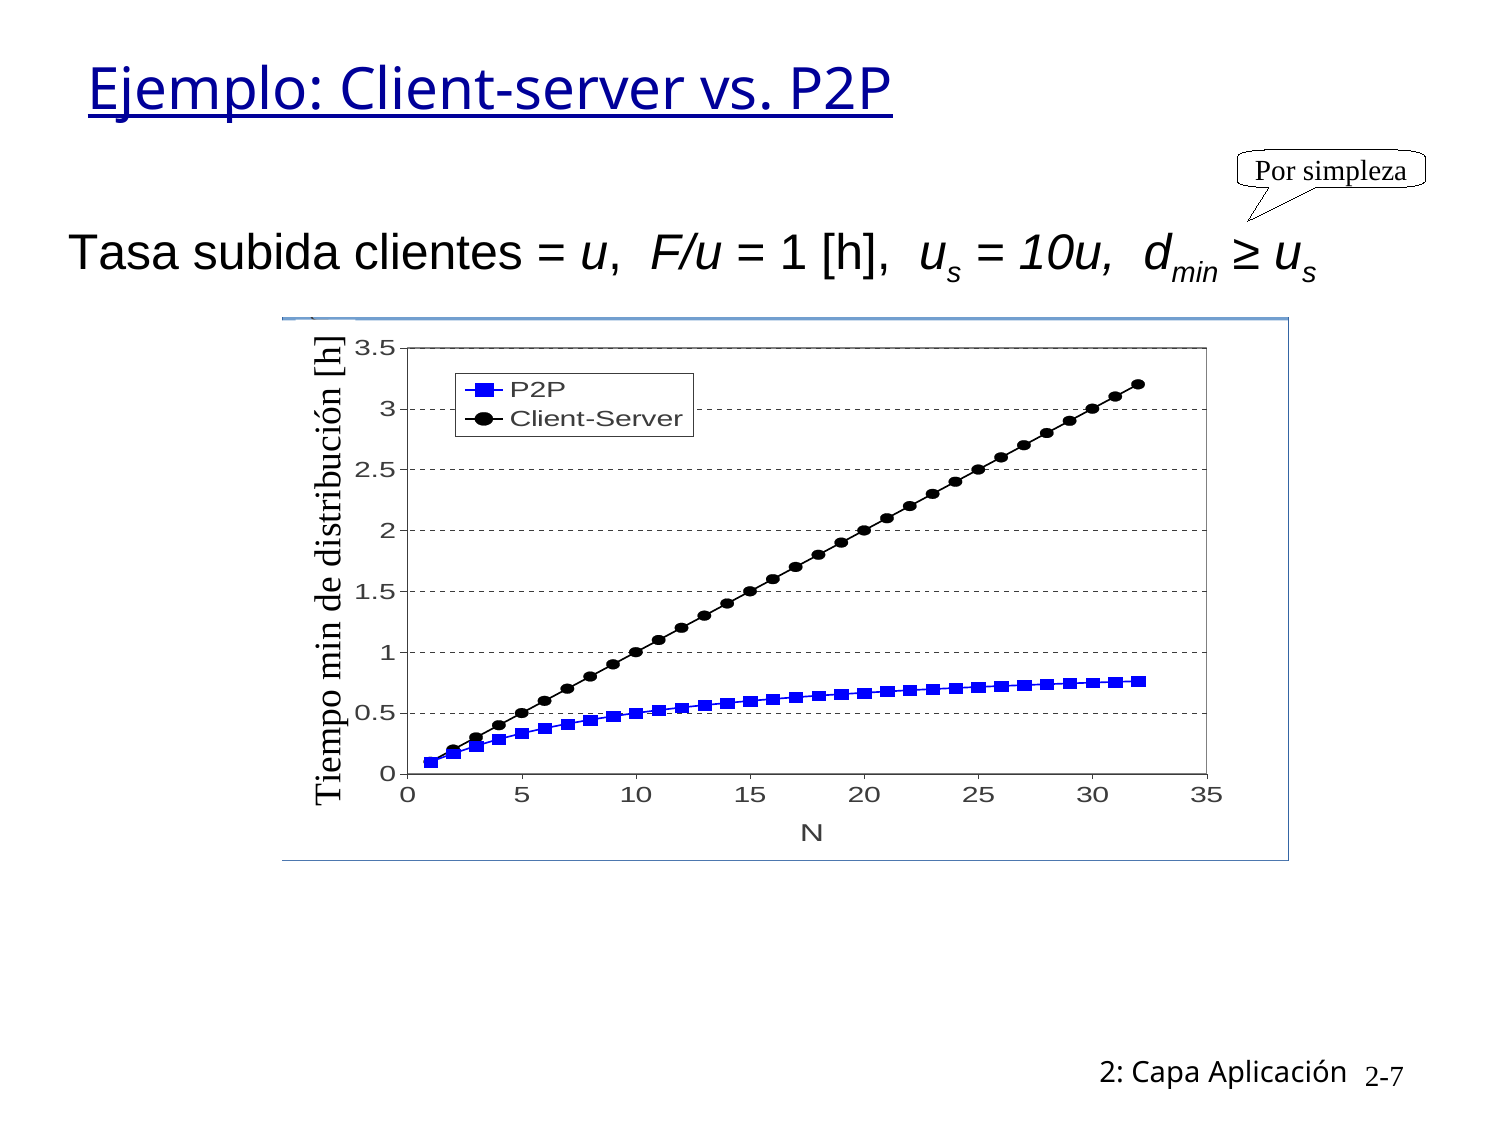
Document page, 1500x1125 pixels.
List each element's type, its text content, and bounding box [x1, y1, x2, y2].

chart [234, 317, 1309, 893]
text_box Por simpleza [1237, 149, 1426, 222]
text_box Tasa subida clientes = u, F/u = 1 [h], us = 10u, dmin ≥ us [53, 211, 1444, 296]
text_box Tiempo min de distribución [h] [295, 321, 356, 822]
title Ejemplo: Client-server vs. P2P [87, 23, 1426, 150]
